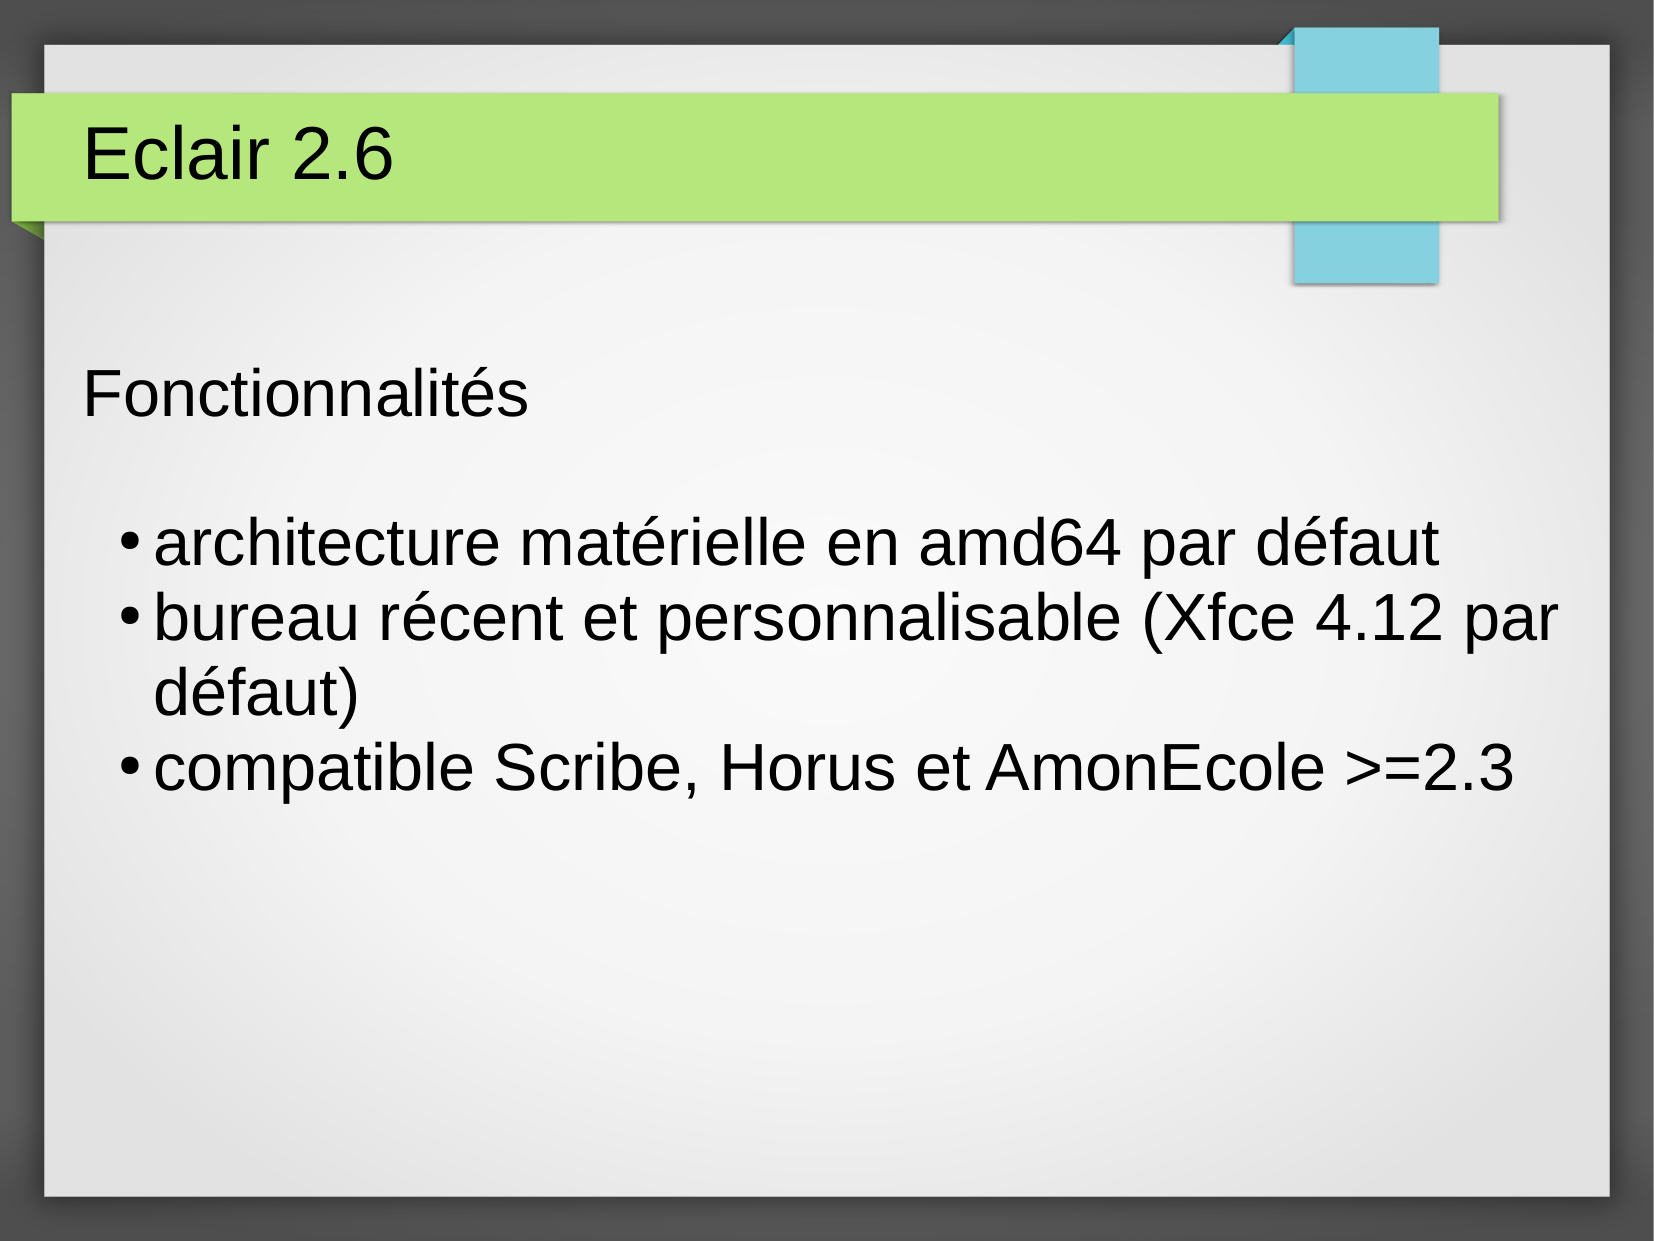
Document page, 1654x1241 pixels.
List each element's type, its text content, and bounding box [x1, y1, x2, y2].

title Eclair 2.6 [82, 94, 1264, 213]
picture [0, 0, 1654, 1241]
text_box [82, 295, 1571, 1015]
